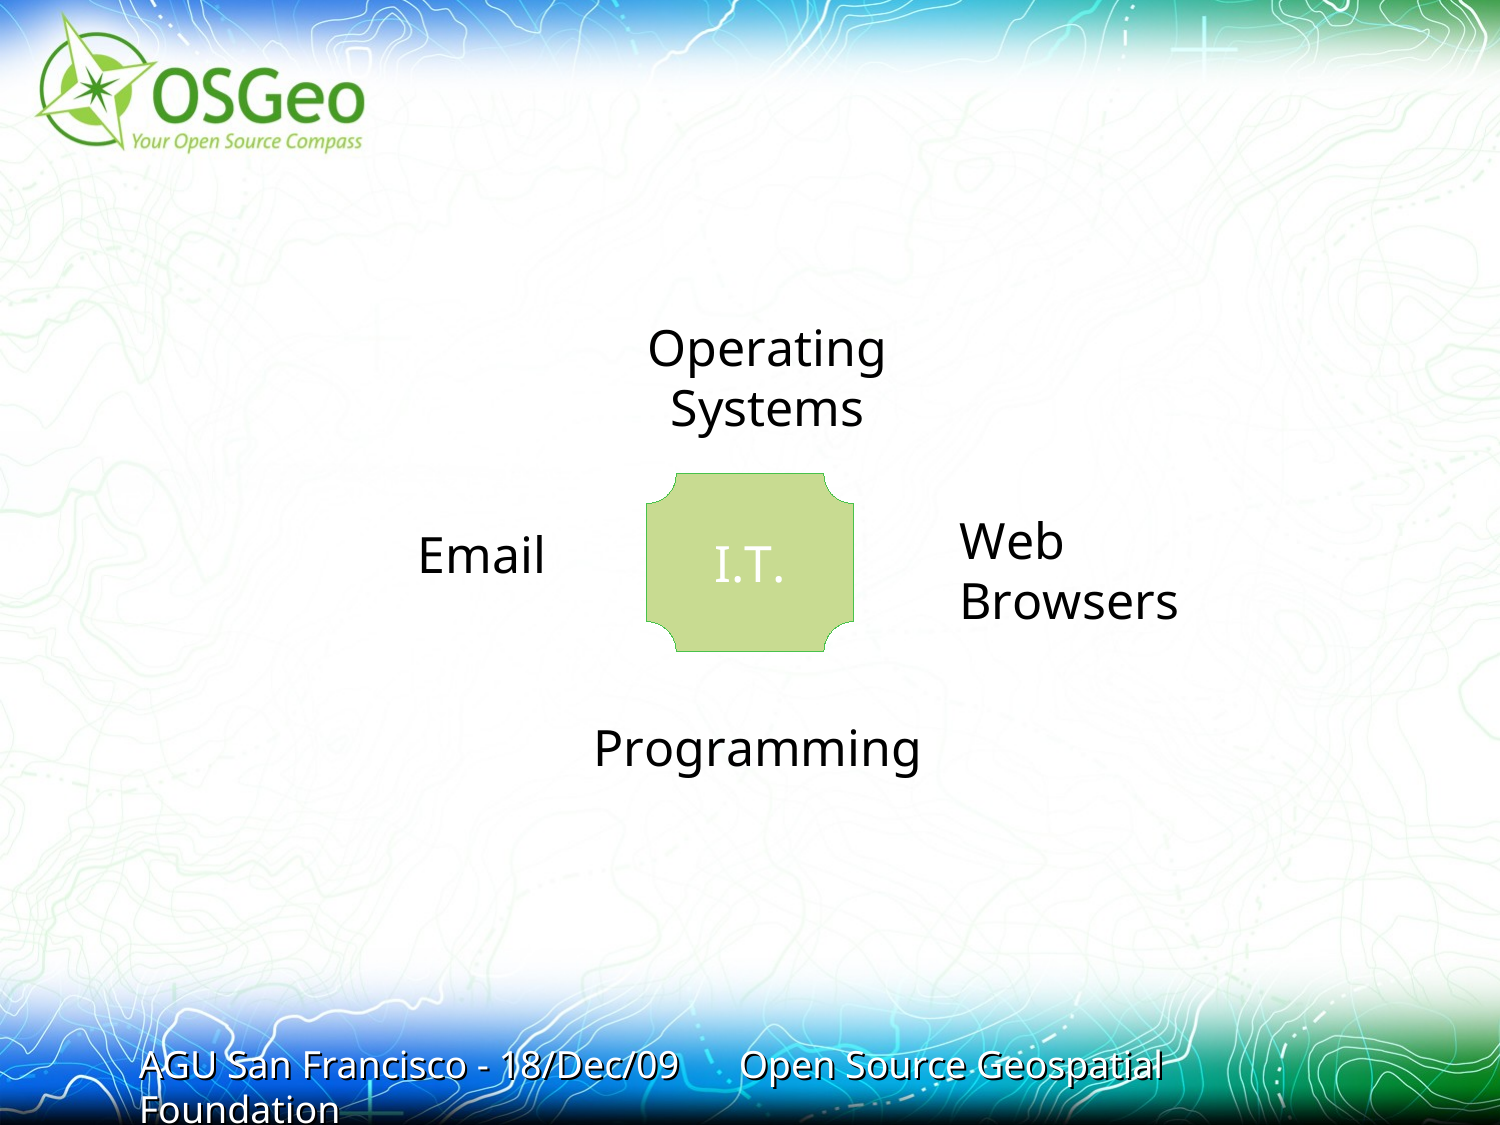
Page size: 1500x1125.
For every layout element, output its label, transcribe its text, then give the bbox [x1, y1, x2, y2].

text_box I.T. [646, 473, 854, 652]
picture [325, 1107, 336, 1125]
picture [234, 1107, 244, 1121]
text_box Email [295, 515, 562, 591]
picture [301, 1107, 311, 1121]
picture [257, 1115, 265, 1121]
text_box Programming [578, 708, 963, 784]
text_box Web Browsers [944, 501, 1211, 637]
picture [212, 1107, 223, 1125]
picture [165, 1107, 175, 1121]
text_box Operating Systems [590, 309, 945, 444]
picture [0, 0, 1500, 1125]
